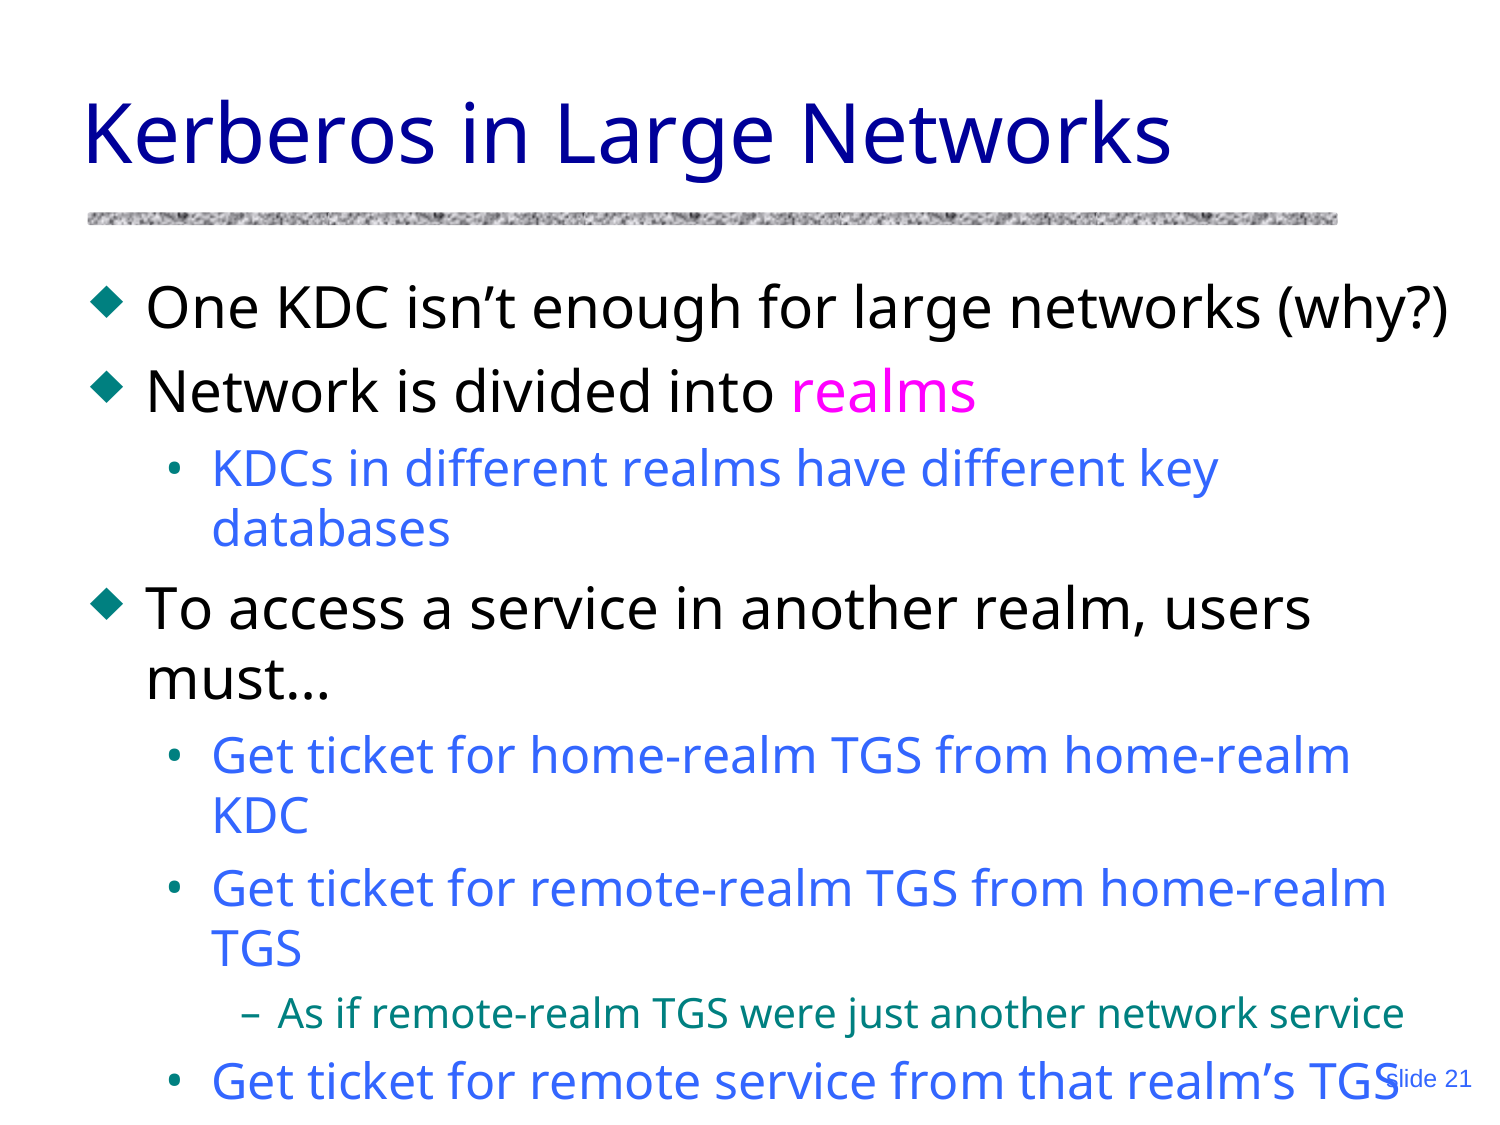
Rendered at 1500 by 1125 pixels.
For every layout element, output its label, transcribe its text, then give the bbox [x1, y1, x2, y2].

text_box One KDC isn’t enough for large networks (why?) Network is divided into realms KDCs in different realms have different key databases To access a service in another realm, users must… Get ticket for home-realm TGS from home-realm KDC Get ticket for remote-realm TGS from home-realm TGS As if remote-realm TGS were just another network service Get ticket for remote service from that realm’s TGS Use remote-realm ticket to access service N(N-1)/2 key exchanges for full N-realm interoperation [74, 262, 1476, 1063]
text_box Kerberos in Large Networks [66, 37, 1342, 188]
picture [87, 212, 1338, 226]
text_box slide <number> [1174, 1025, 1488, 1101]
